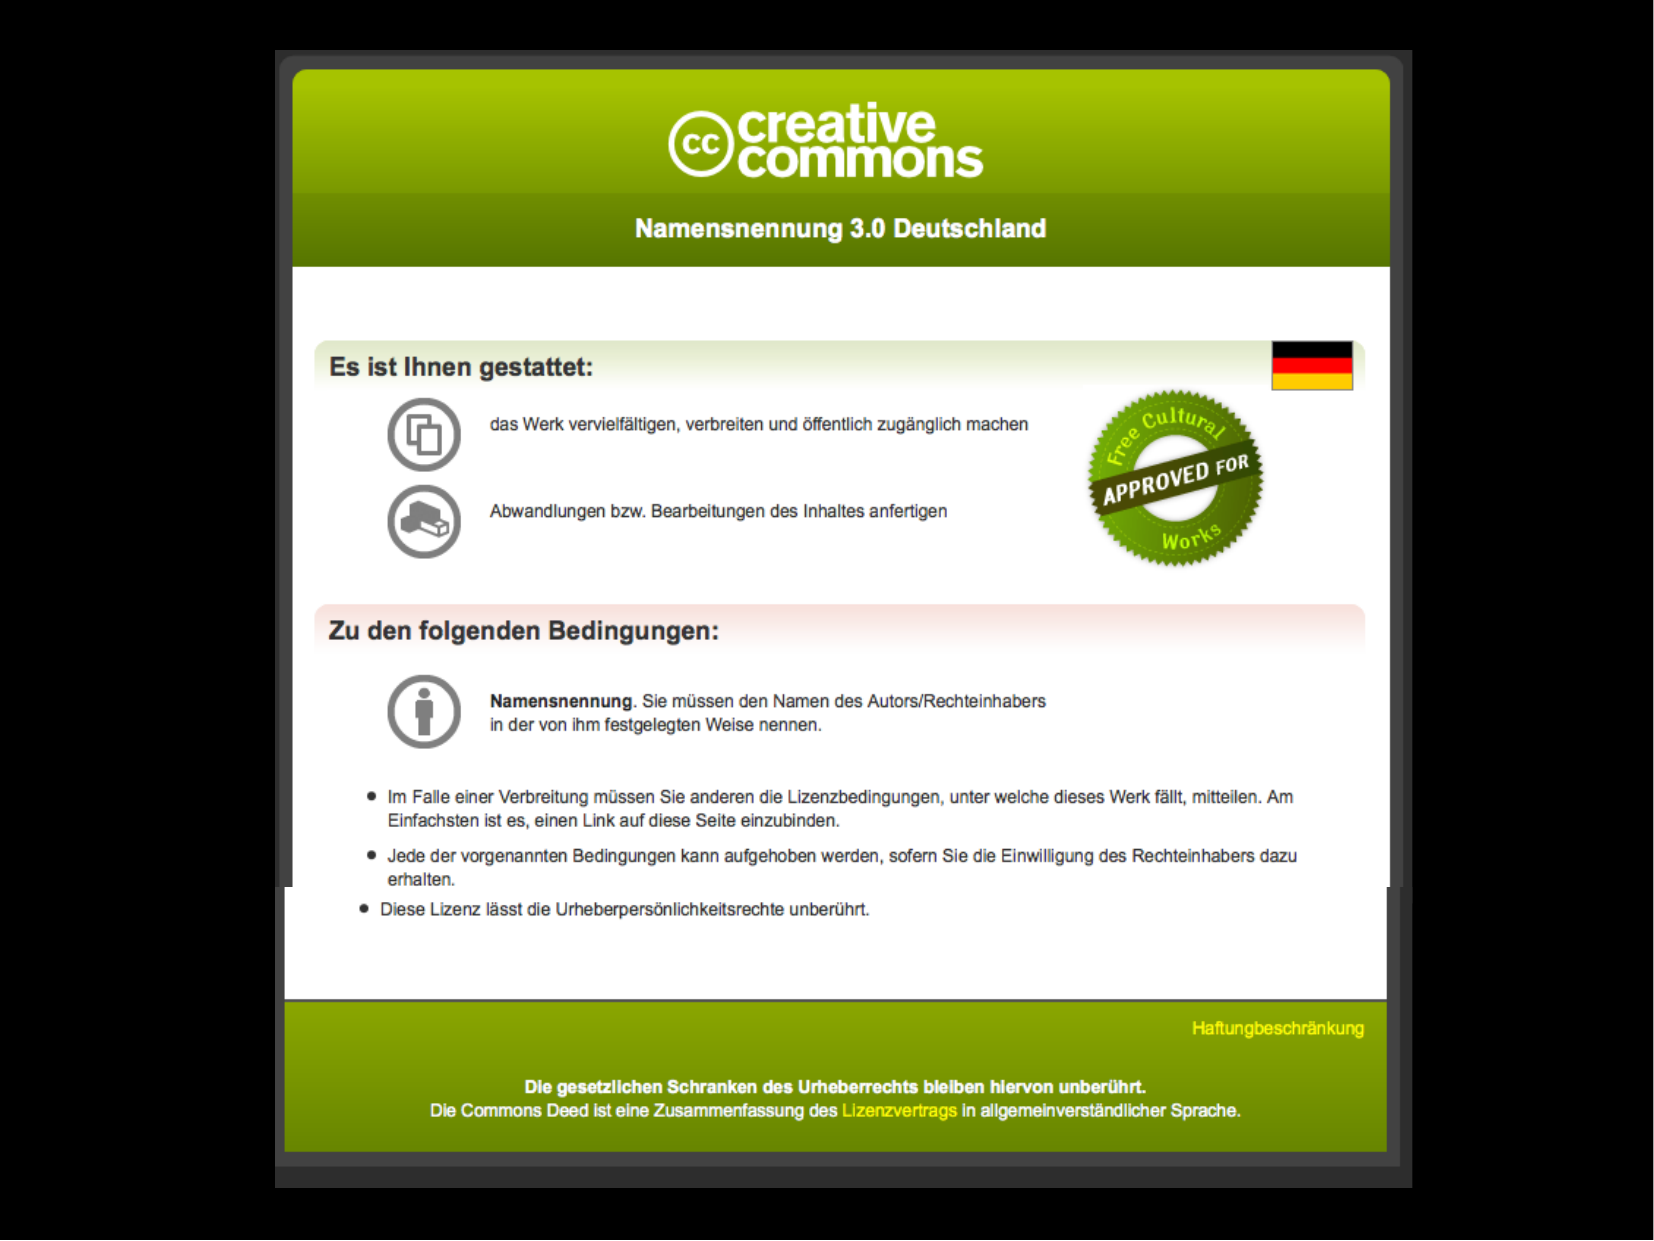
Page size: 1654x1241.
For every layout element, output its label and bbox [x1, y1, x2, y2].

picture [275, 50, 1413, 1188]
